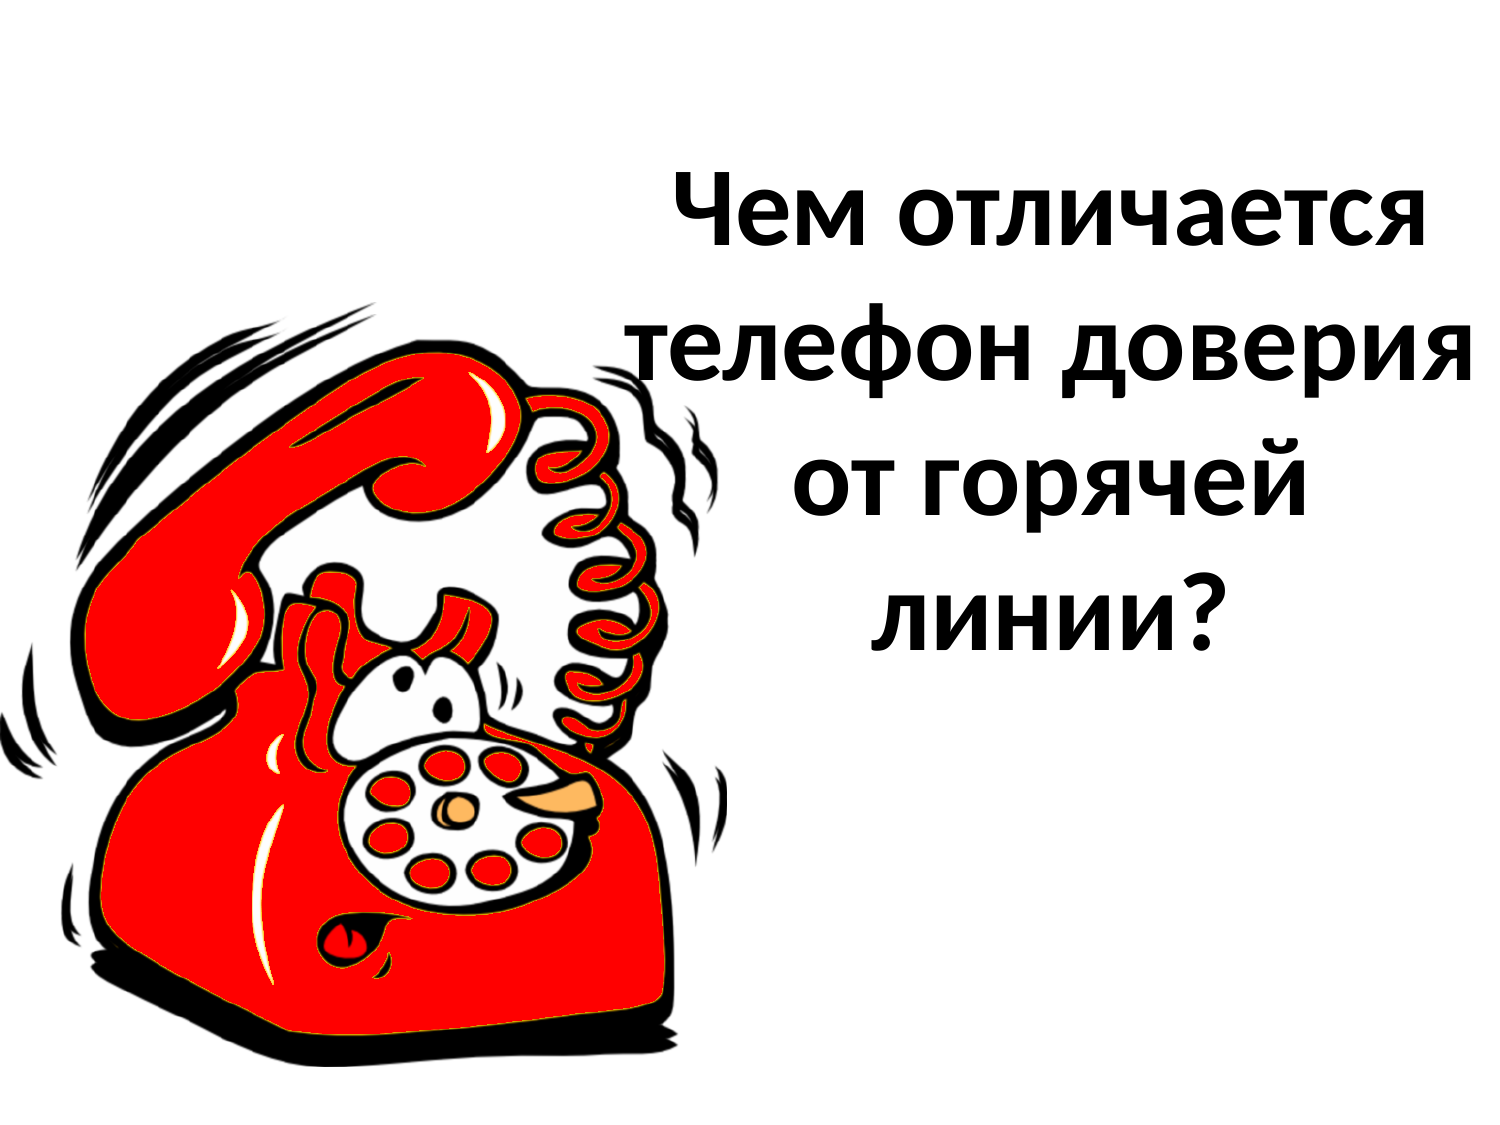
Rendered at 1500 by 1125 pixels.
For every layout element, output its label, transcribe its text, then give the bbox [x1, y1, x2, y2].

text_box Чем отличается телефон доверия от горячей линии? [602, 125, 1500, 816]
picture [0, 302, 727, 1067]
